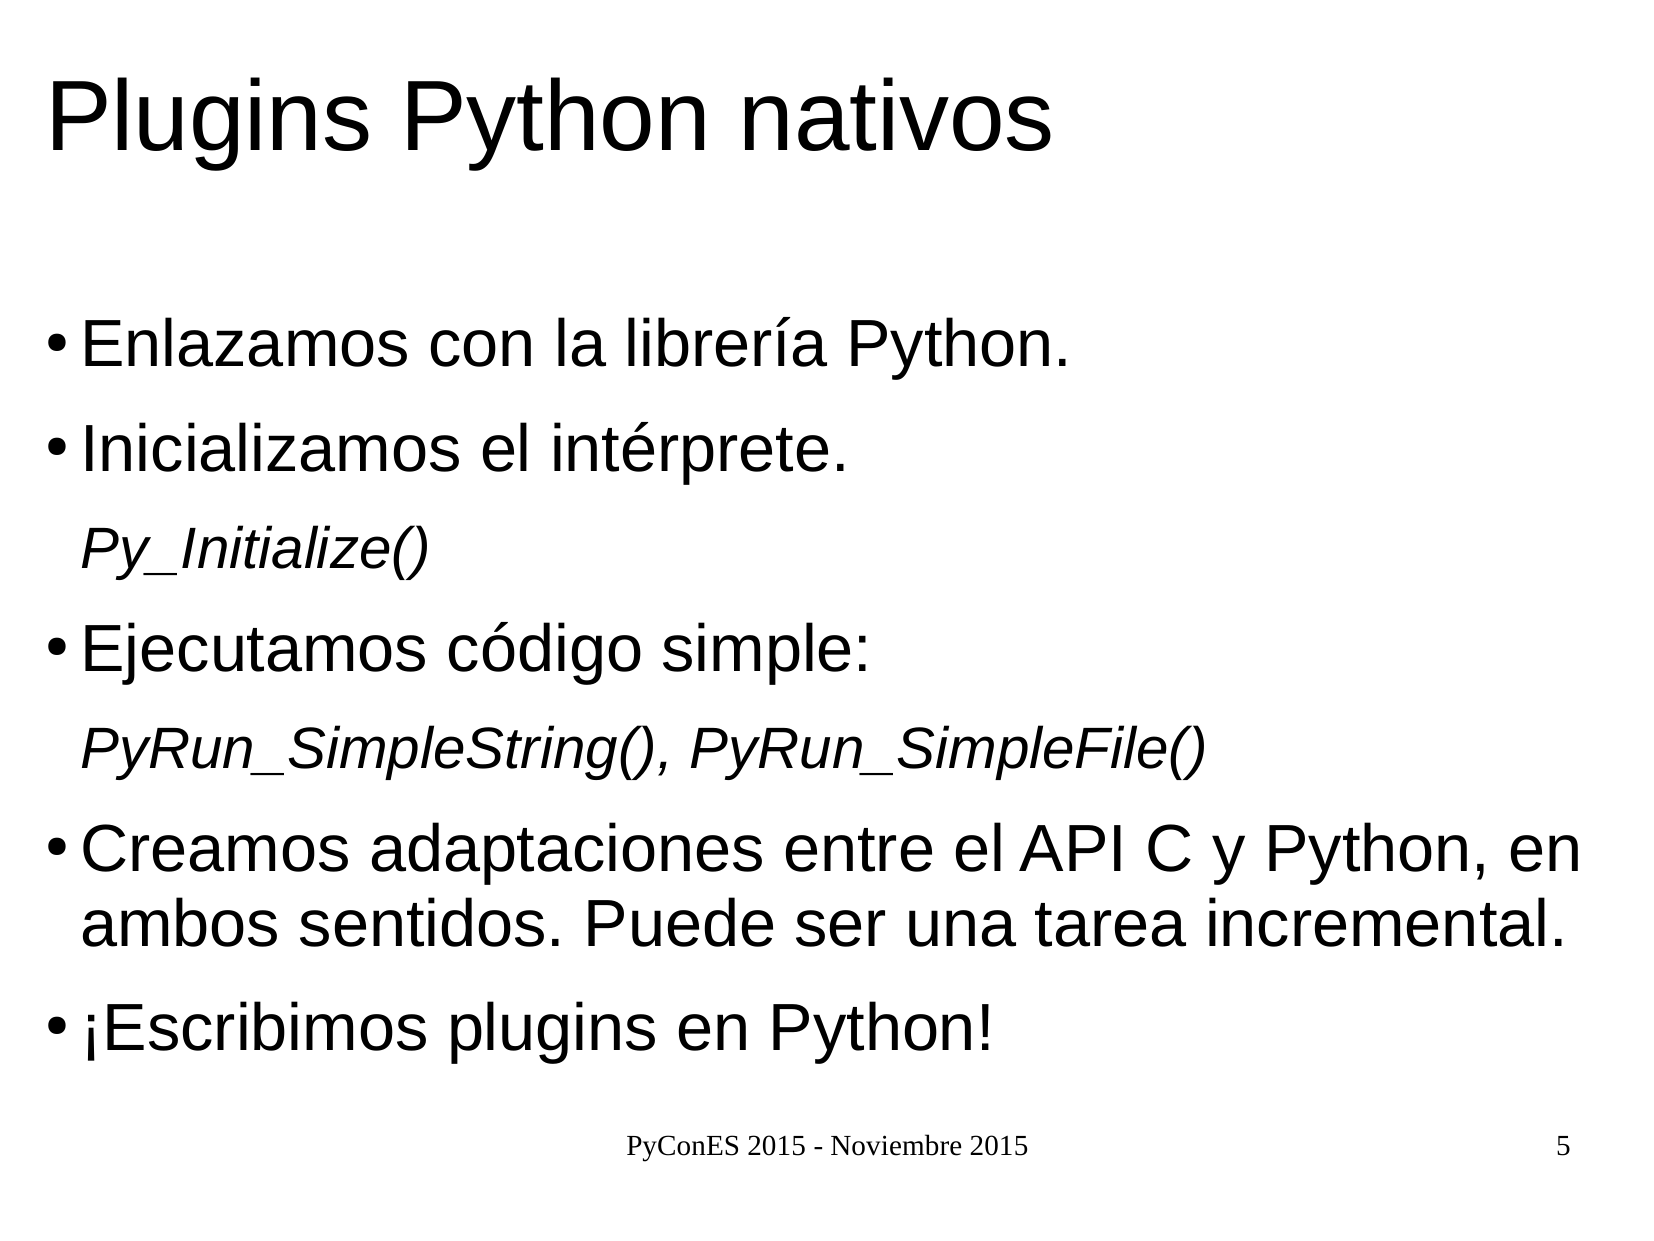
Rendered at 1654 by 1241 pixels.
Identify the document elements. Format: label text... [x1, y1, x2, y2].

subtitle Plugins Python nativos Enlazamos con la librería Python. Inicializamos el intérprete. Py_Initialize() Ejecutamos código simple: PyRun_SimpleString(), PyRun_SimpleFile() Creamos adaptaciones entre el API C y Python, en ambos sentidos. Puede ser una tarea incremental. ¡Escribimos plugins en Python! [45, 60, 1606, 1096]
